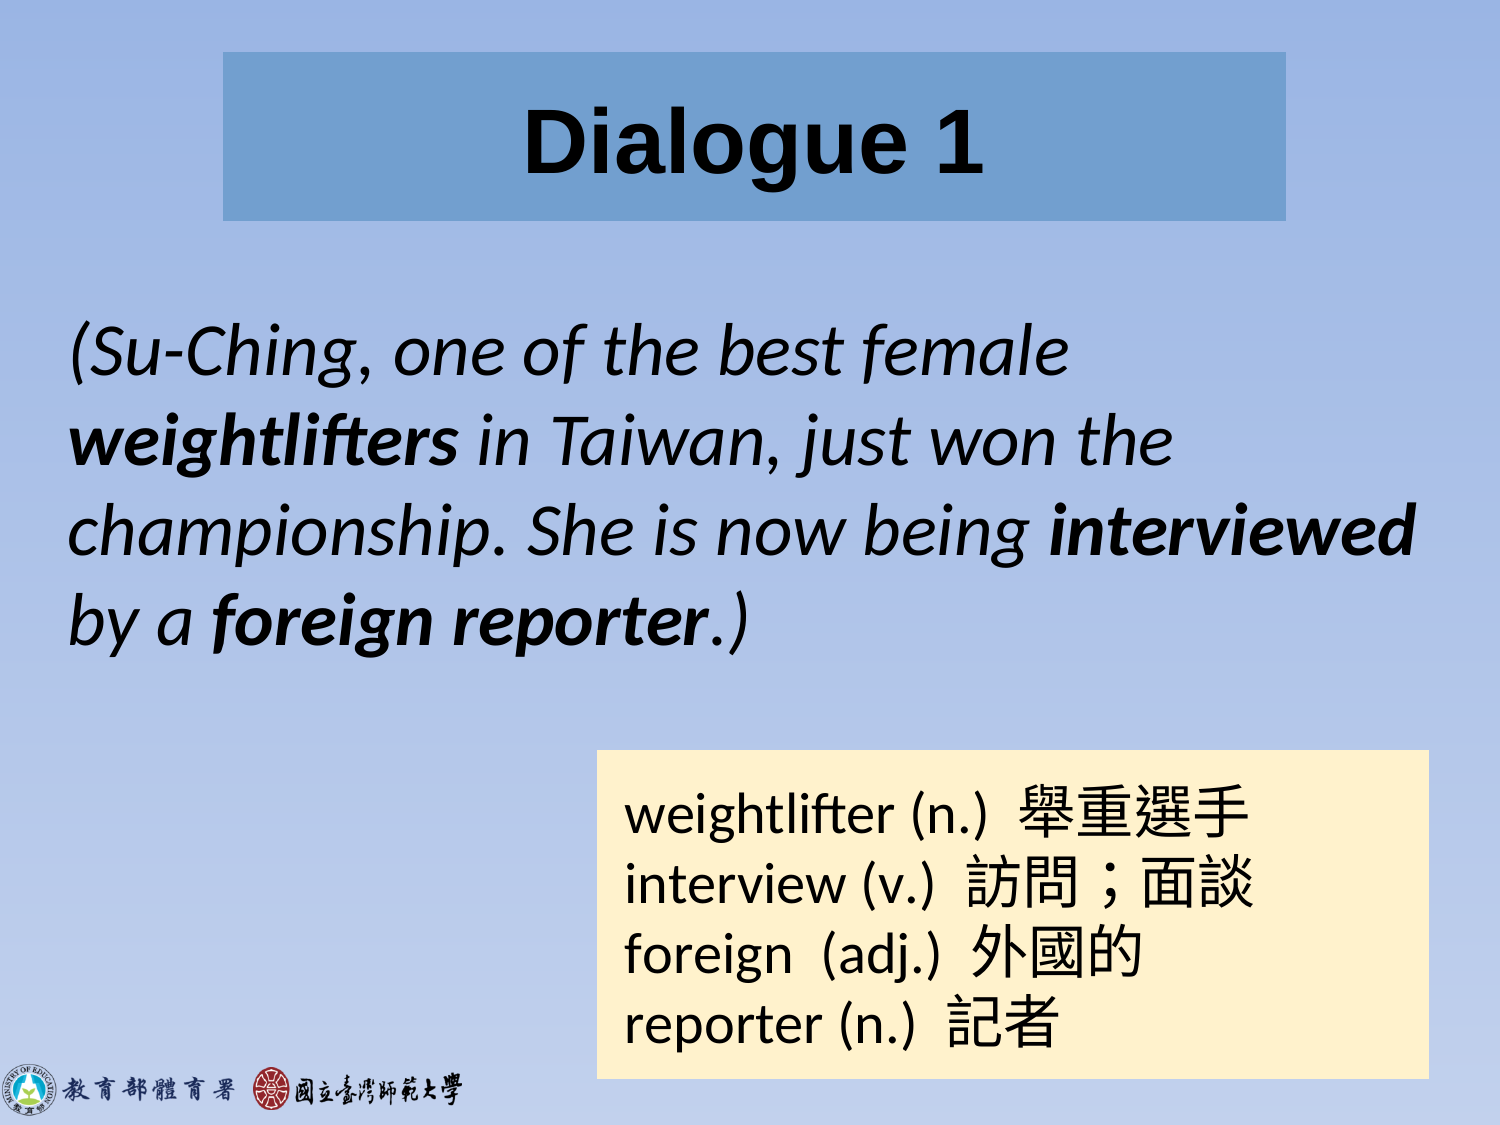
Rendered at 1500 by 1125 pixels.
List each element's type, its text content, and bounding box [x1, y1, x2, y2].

list (Su-Ching, one of the best female weightlifters in Taiwan, just won the championship. She is now being interviewed by a foreign reporter.) [52, 293, 1458, 1050]
text_box weightlifter (n.) 舉重選手 interview (v.) 訪問；面談 foreign (adj.) 外國的 reporter (n.) 記者 [597, 750, 1429, 1079]
title Dialogue 1 [79, 42, 1430, 231]
